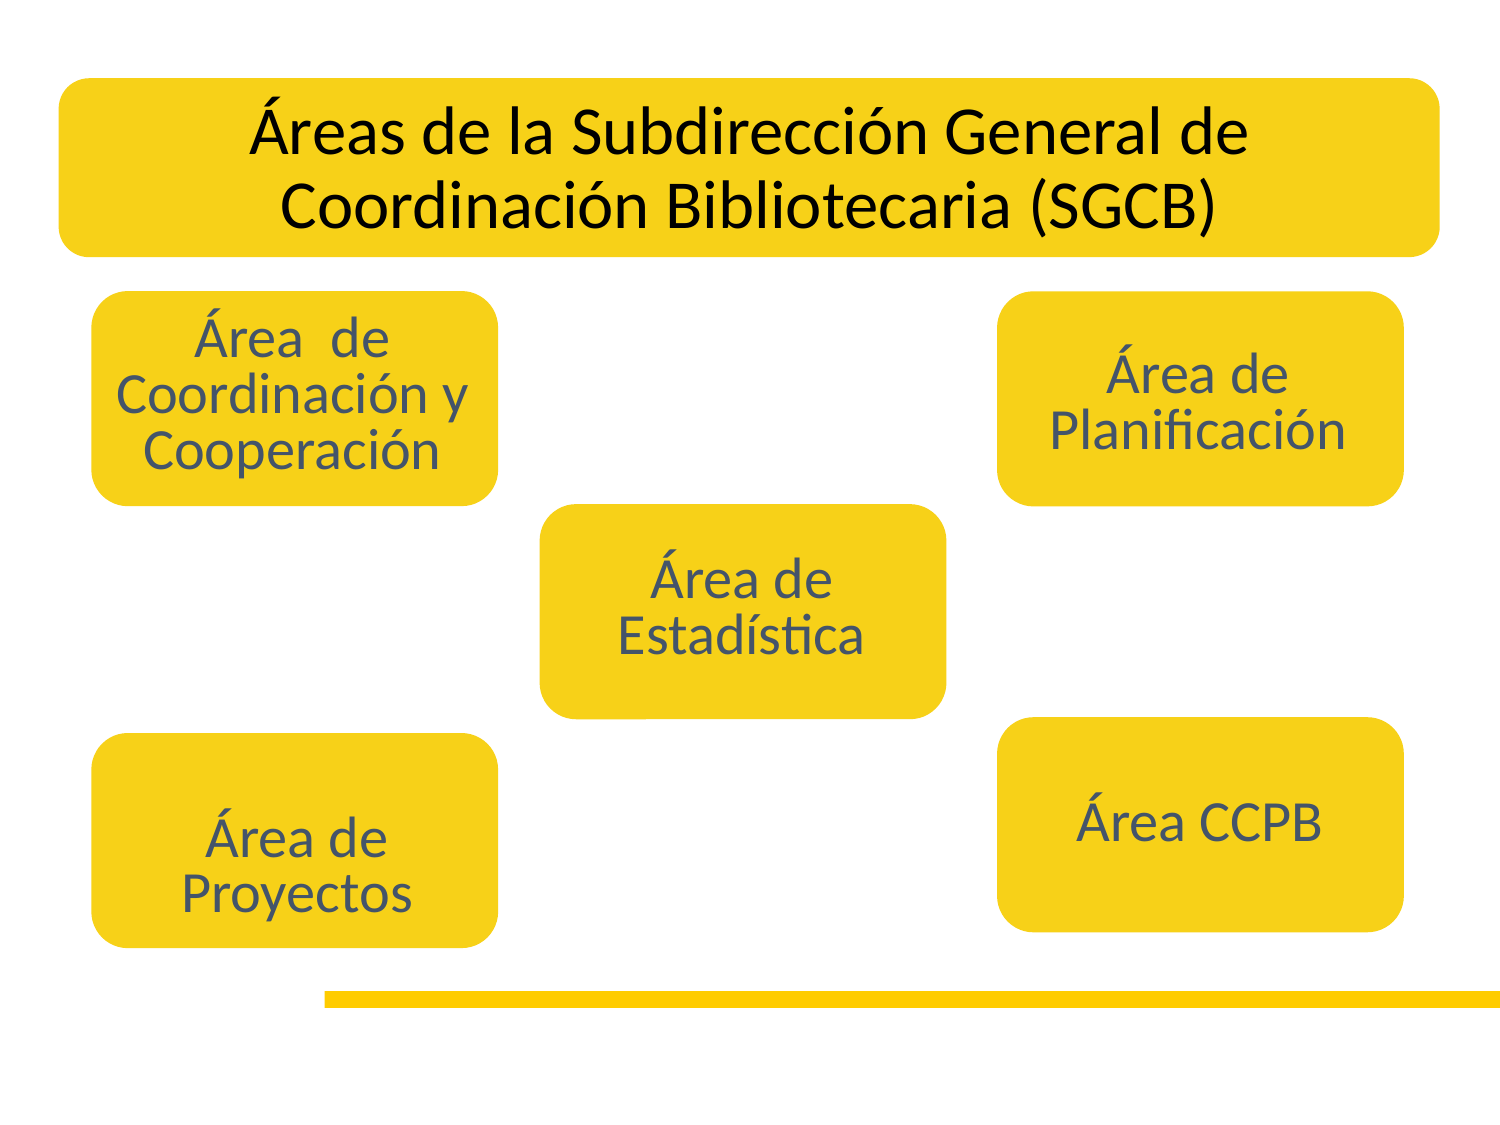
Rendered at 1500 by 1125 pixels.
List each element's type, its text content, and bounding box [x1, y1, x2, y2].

text_box [493, 311, 498, 487]
text_box [59, 79, 103, 257]
text_box Área CCPB [1002, 788, 1397, 860]
title Áreas de la Subdirección General de Coordinación Bibliotecaria (SGCB) [103, 60, 1397, 278]
text_box Área de Proyectos [97, 804, 498, 932]
text_box [1397, 79, 1439, 257]
text_box [98, 932, 491, 948]
text_box [998, 292, 1403, 506]
text_box Área de Coordinación y Cooperación [92, 304, 493, 488]
text_box [101, 292, 489, 304]
text_box [998, 718, 1403, 932]
text_box [97, 488, 492, 506]
text_box [540, 505, 946, 719]
text_box [92, 734, 498, 930]
text_box Área de Planificación [998, 341, 1399, 469]
text_box Área de Estadística [541, 546, 942, 674]
